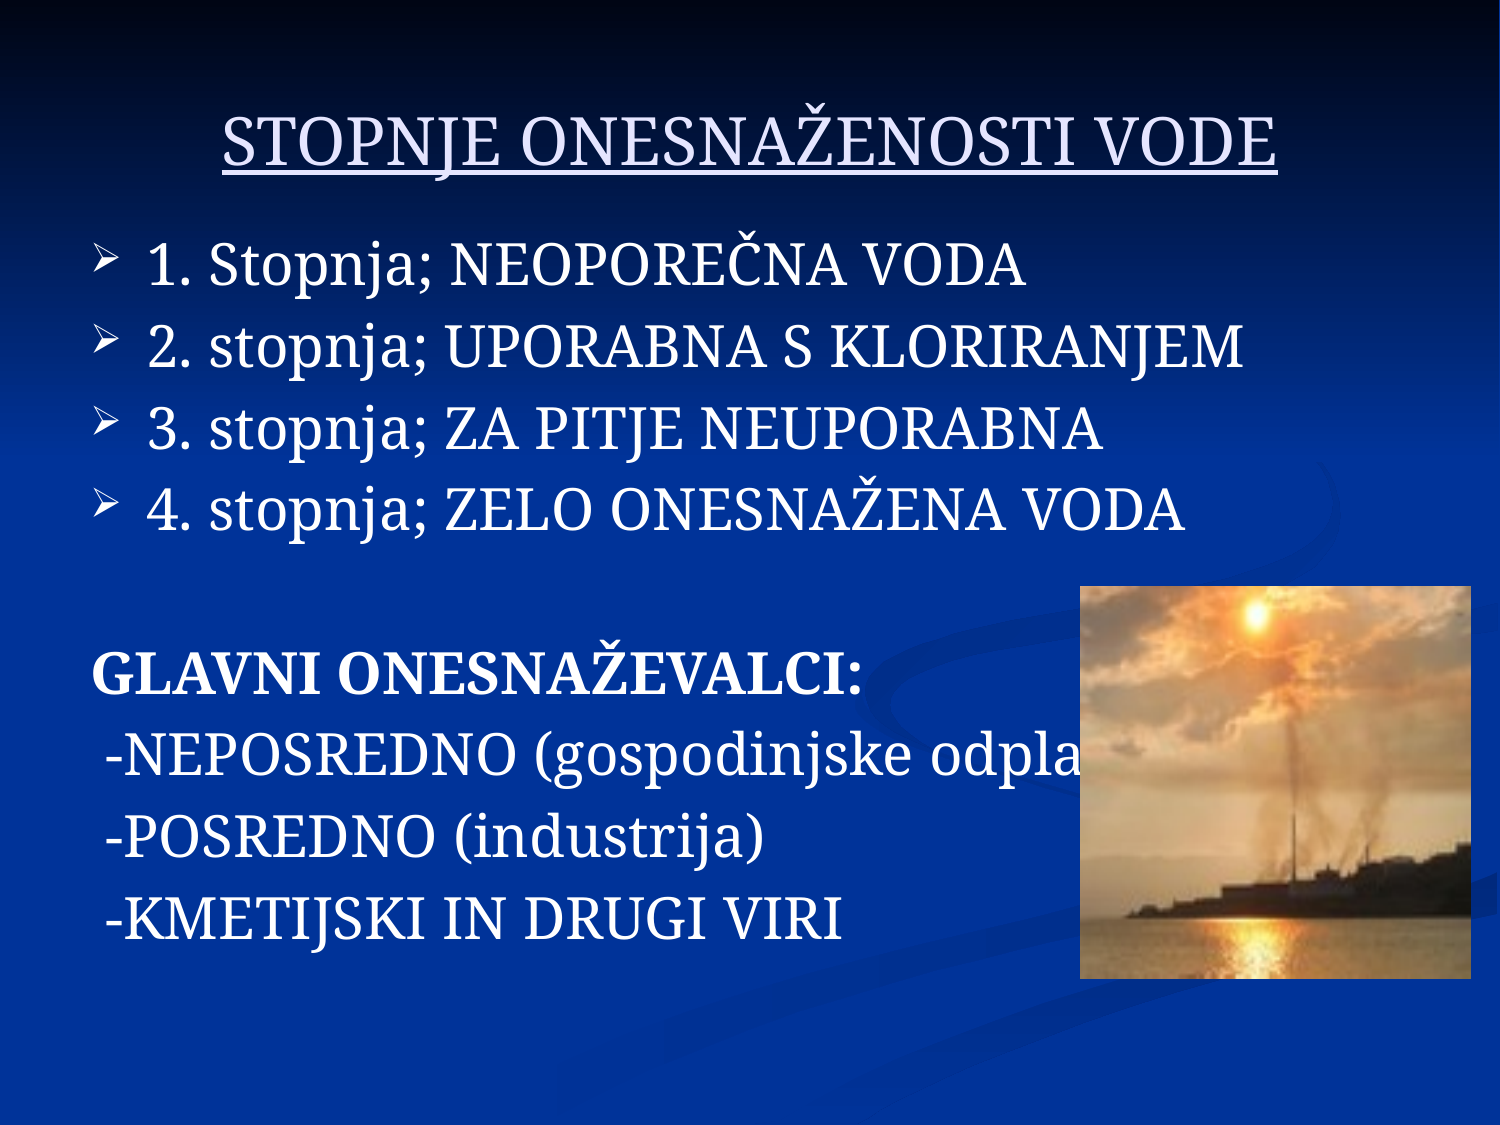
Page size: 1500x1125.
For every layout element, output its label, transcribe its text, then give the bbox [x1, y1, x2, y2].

picture [1080, 586, 1471, 979]
list 1. Stopnja; NEOPOREČNA VODA 2. stopnja; UPORABNA S KLORIRANJEM 3. stopnja; ZA PITJE NEUPORABNA 4. stopnja; ZELO ONESNAŽENA VODA GLAVNI ONESNAŽEVALCI: -NEPOSREDNO (gospodinjske odplake) -POSREDNO (industrija) -KMETIJSKI IN DRUGI VIRI [75, 220, 1471, 1005]
title STOPNJE ONESNAŽENOSTI VODE [75, 45, 1425, 220]
